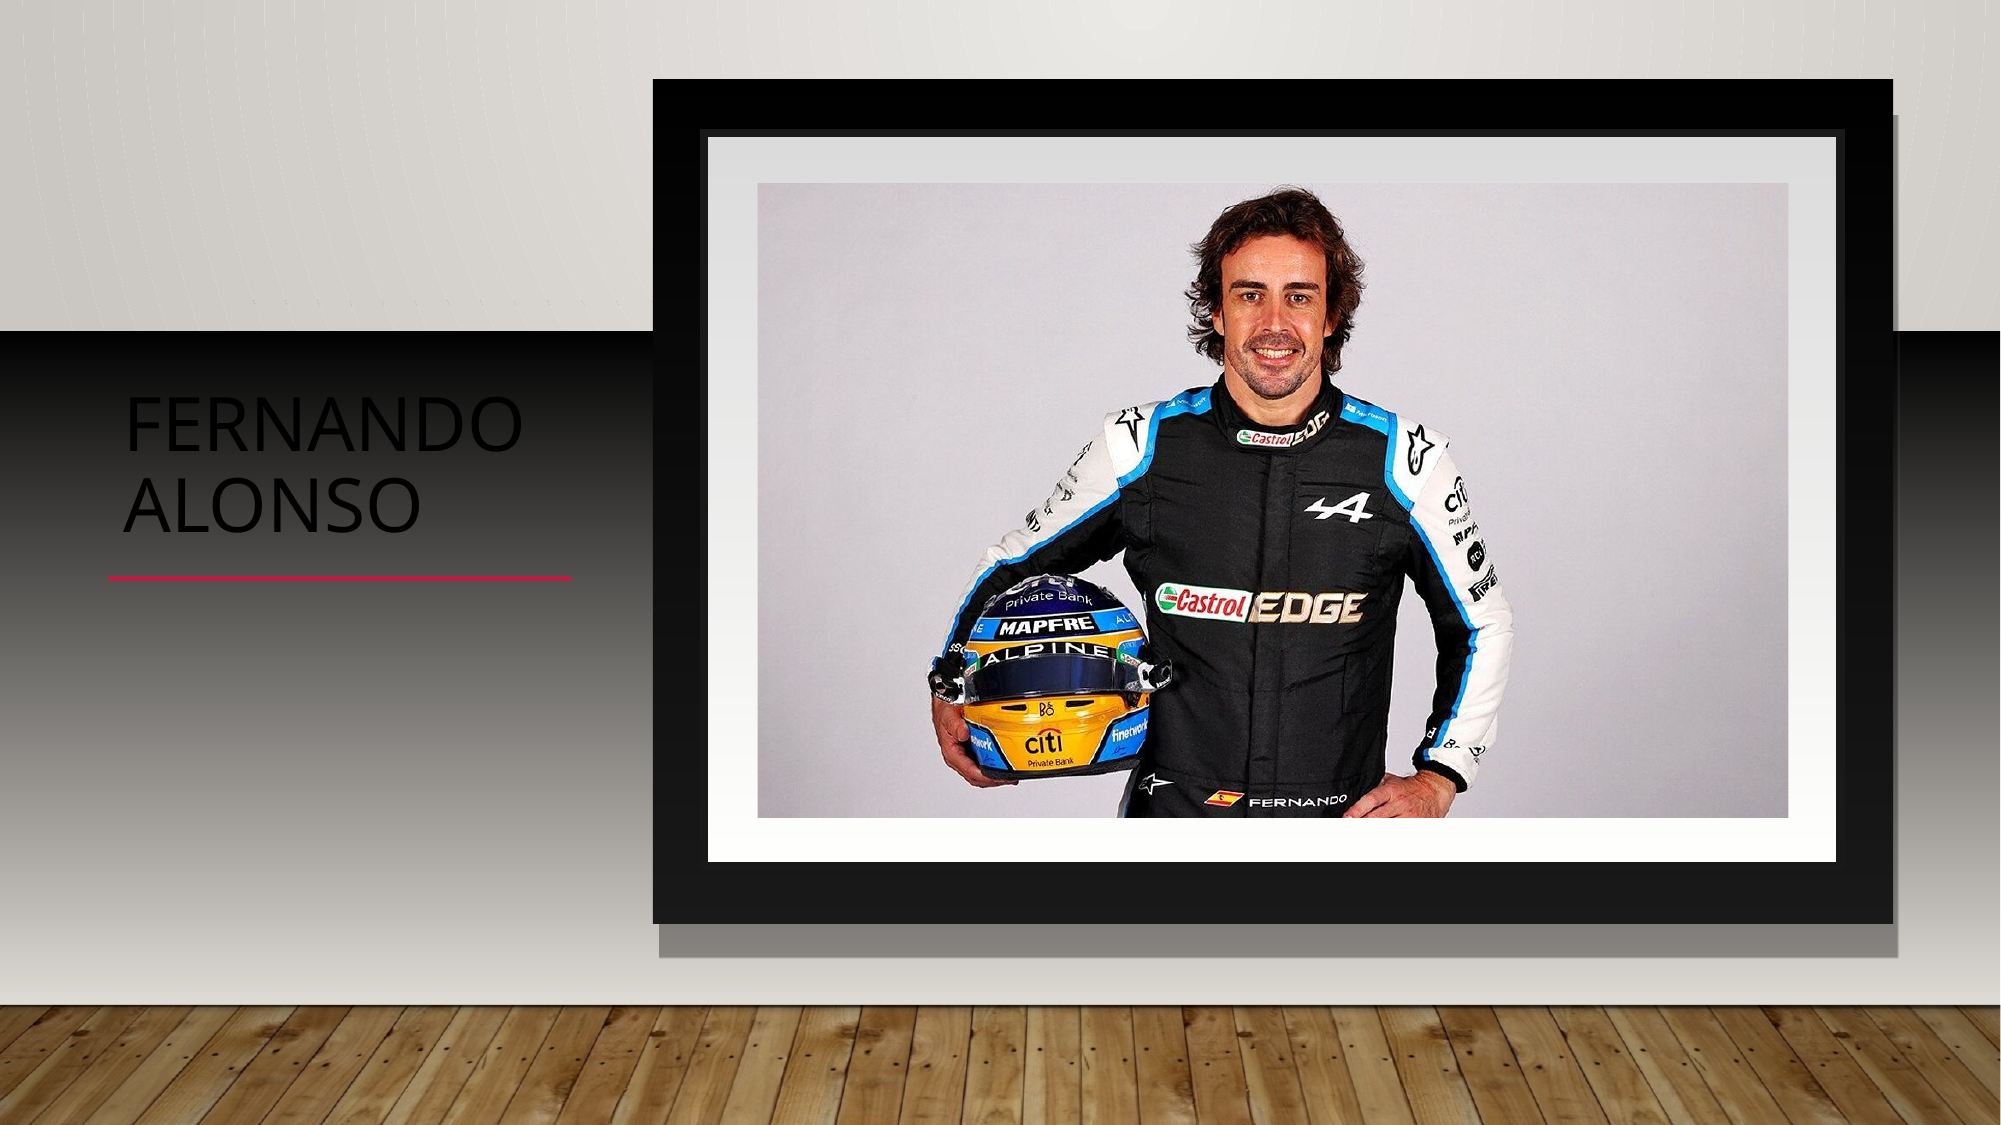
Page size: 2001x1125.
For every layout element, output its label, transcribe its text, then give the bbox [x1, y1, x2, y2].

picture [0, 1005, 2000, 1125]
text_box [0, 0, 2000, 1005]
title FERNANDO ALONSO [108, 241, 572, 549]
picture [757, 183, 1789, 818]
